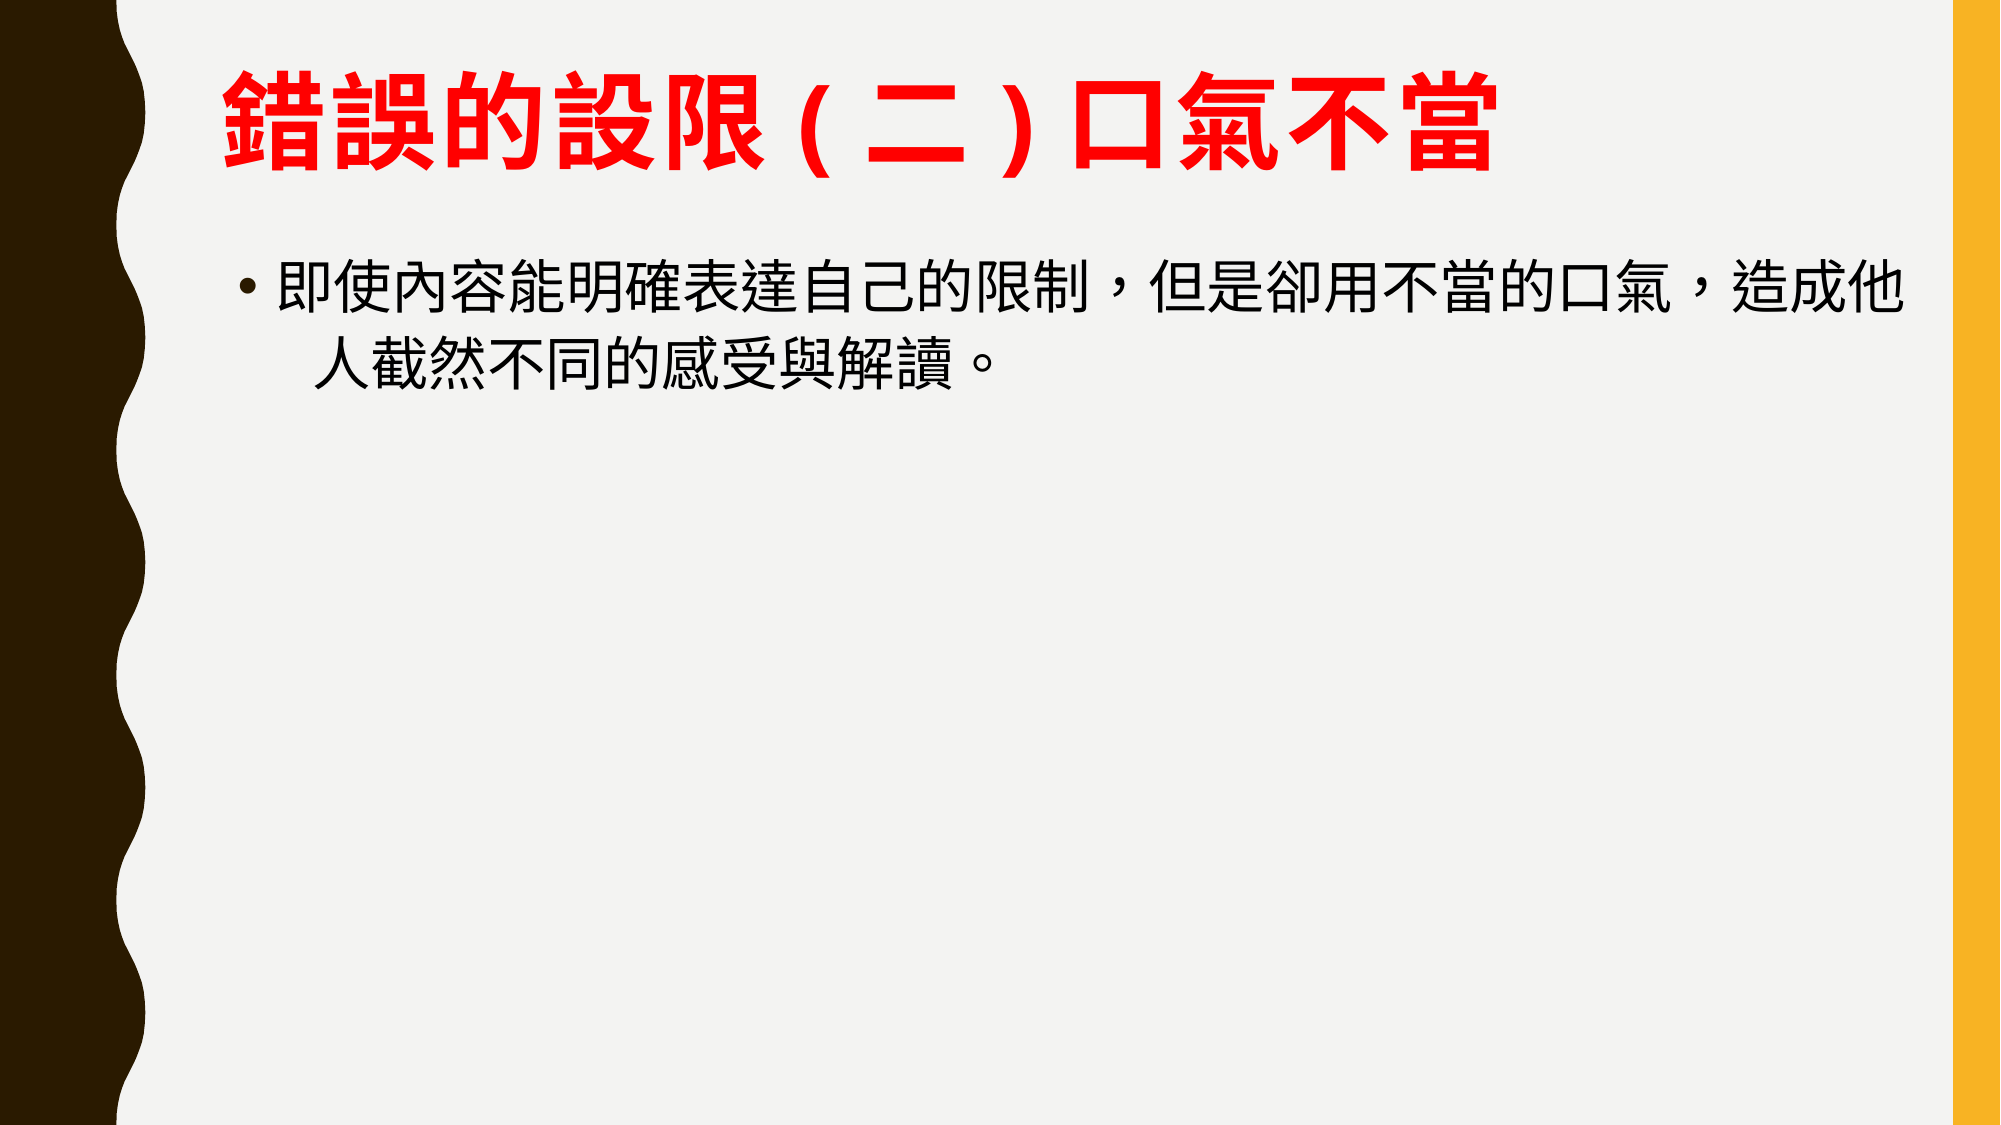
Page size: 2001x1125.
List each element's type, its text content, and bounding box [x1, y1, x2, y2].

title 錯誤的設限(二)口氣不當 [205, 62, 1876, 308]
list 即使內容能明確表達自己的限制，但是卻用不當的口氣，造成他人截然不同的感受與解讀。 [222, 235, 1929, 1108]
